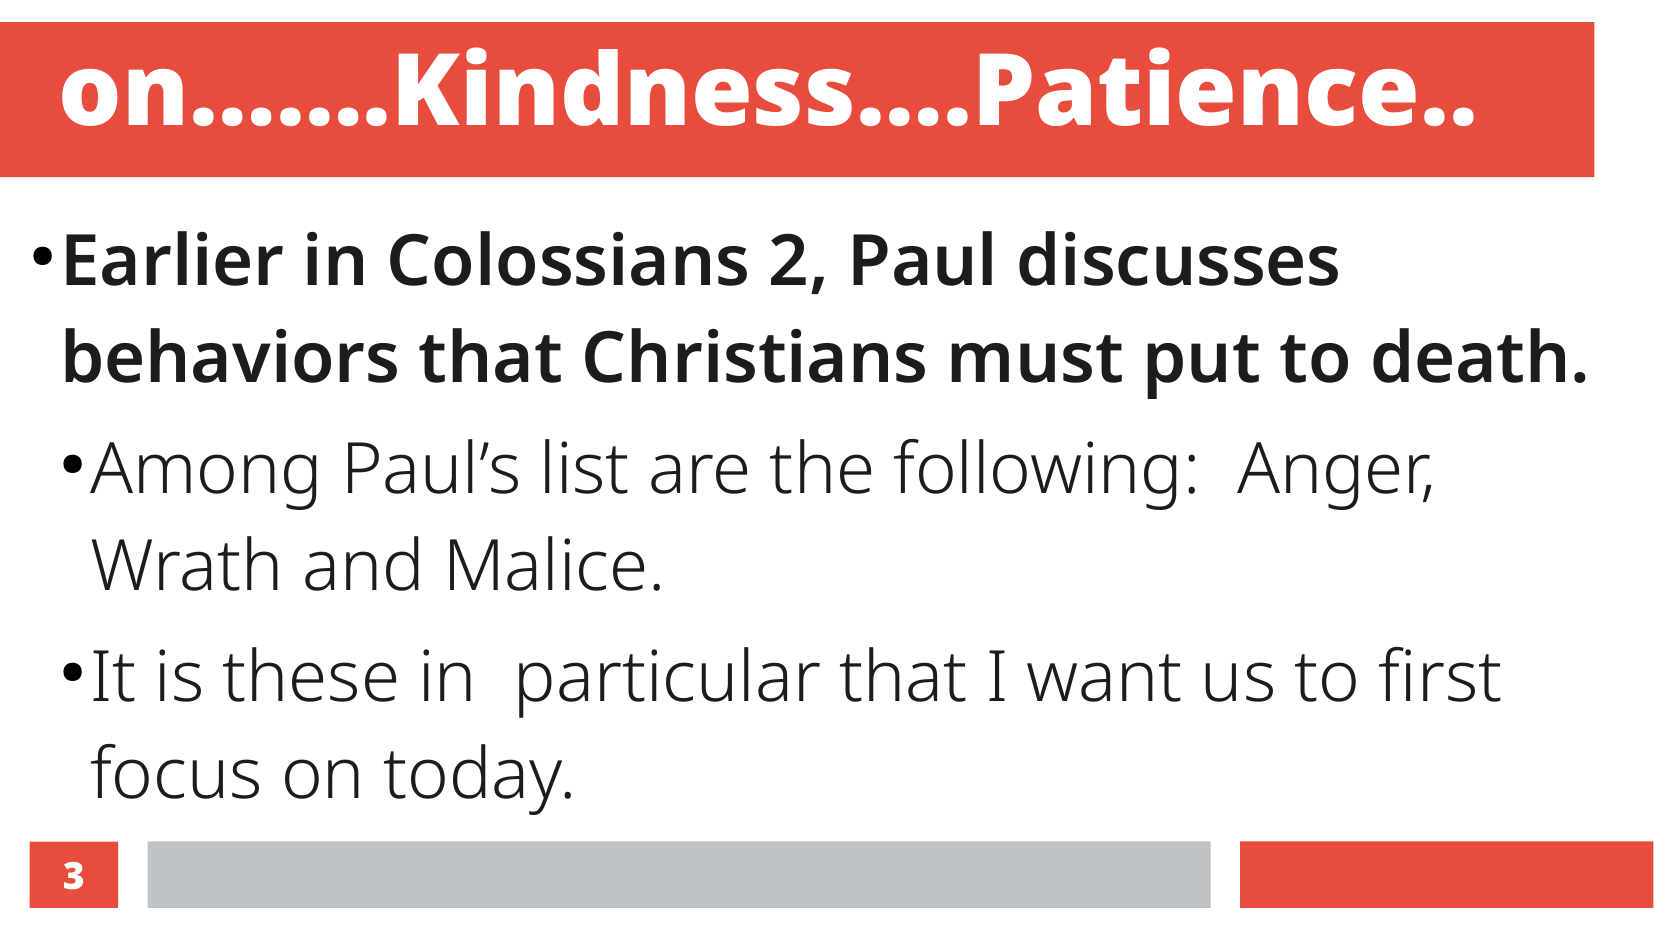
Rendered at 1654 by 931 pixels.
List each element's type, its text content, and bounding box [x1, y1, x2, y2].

title Put on…….Kindness….Patience.. [59, 44, 1595, 156]
list Earlier in Colossians 2, Paul discusses behaviors that Christians must put to death. Among Paul’s list are the following: Anger, Wrath and Malice. It is these in particular that I want us to first focus on today. [30, 210, 1636, 820]
